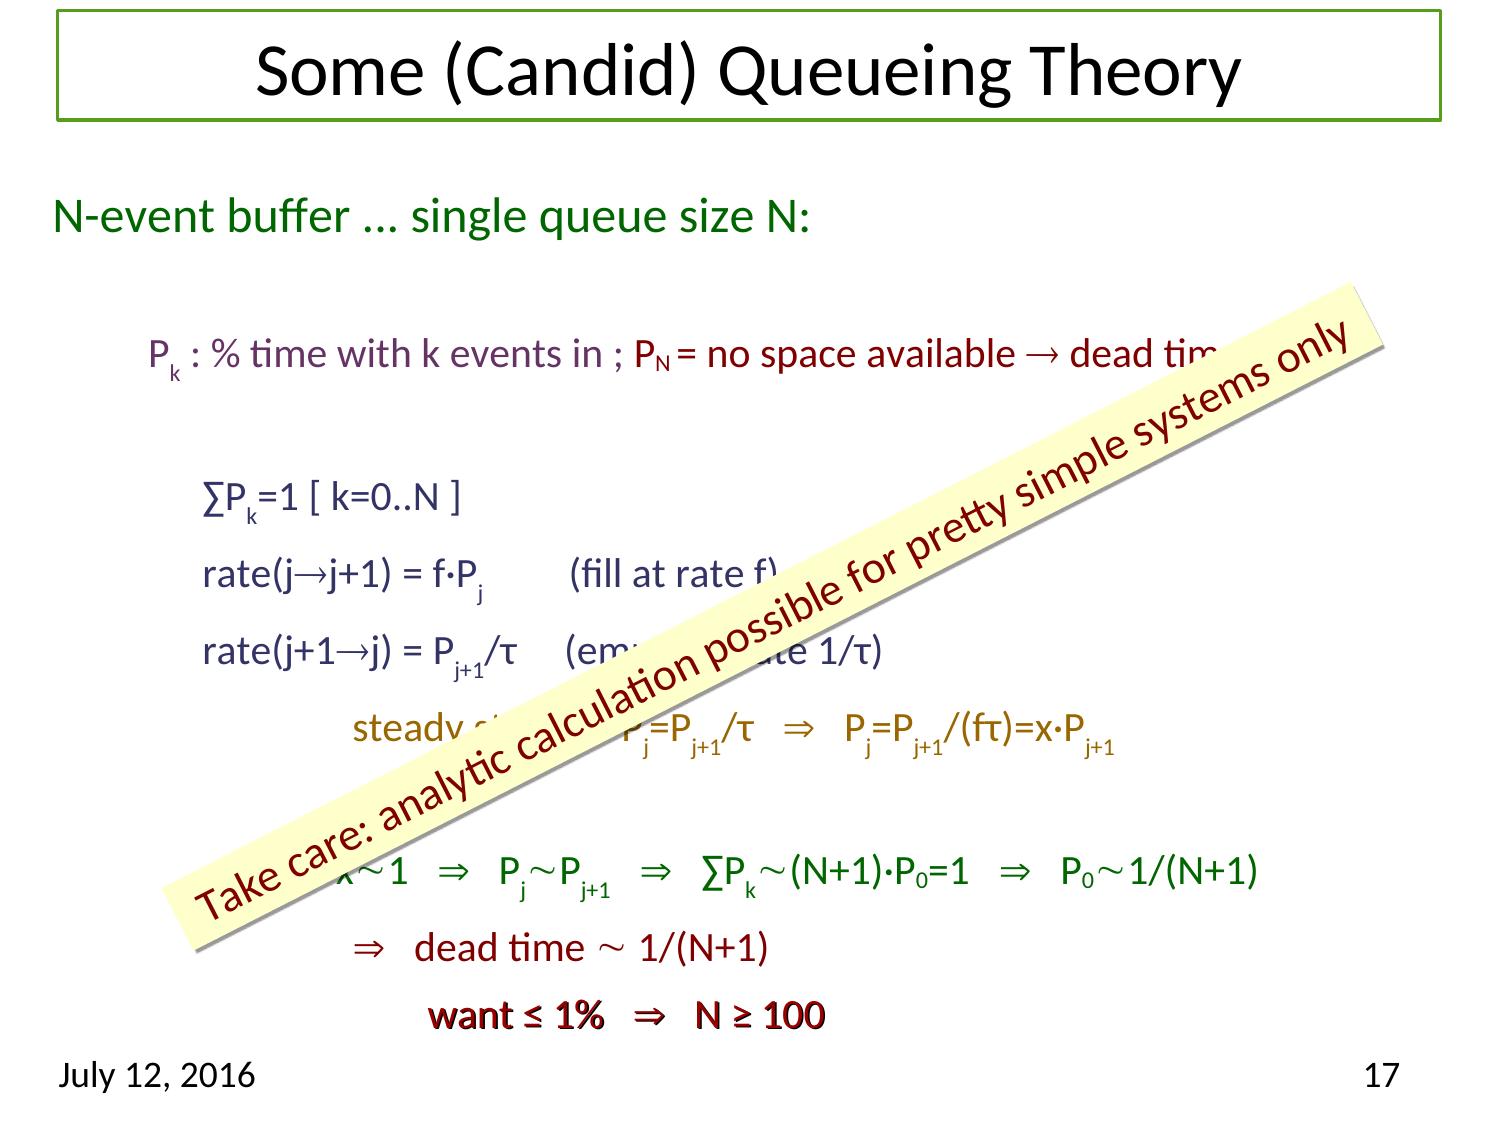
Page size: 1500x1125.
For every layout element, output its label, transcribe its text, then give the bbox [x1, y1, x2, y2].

text_box N-event buffer ... single queue size N: Pk : % time with k events in ; PN = no space available  dead time ∑Pk=1 [ k=0..N ] rate(jj+1) = f·Pj (fill at rate f) rate(j+1j) = Pj+1/τ (empty at rate 1/τ) steady state: f·Pj=Pj+1/τ ⇒ Pj=Pj+1/(fτ)=x·Pj+1 for x~1 ⇒ Pj~Pj+1 ⇒ ∑Pk~(N+1)·P0=1 ⇒ P0~1/(N+1) ⇒ dead time ~ 1/(N+1) want ≤ 1% ⇒ N ≥ 100 [52, 182, 1403, 1005]
title Some (Candid) Queueing Theory [57, 10, 1441, 121]
text_box Take care: analytic calculation possible for pretty simple systems only [161, 281, 1383, 951]
